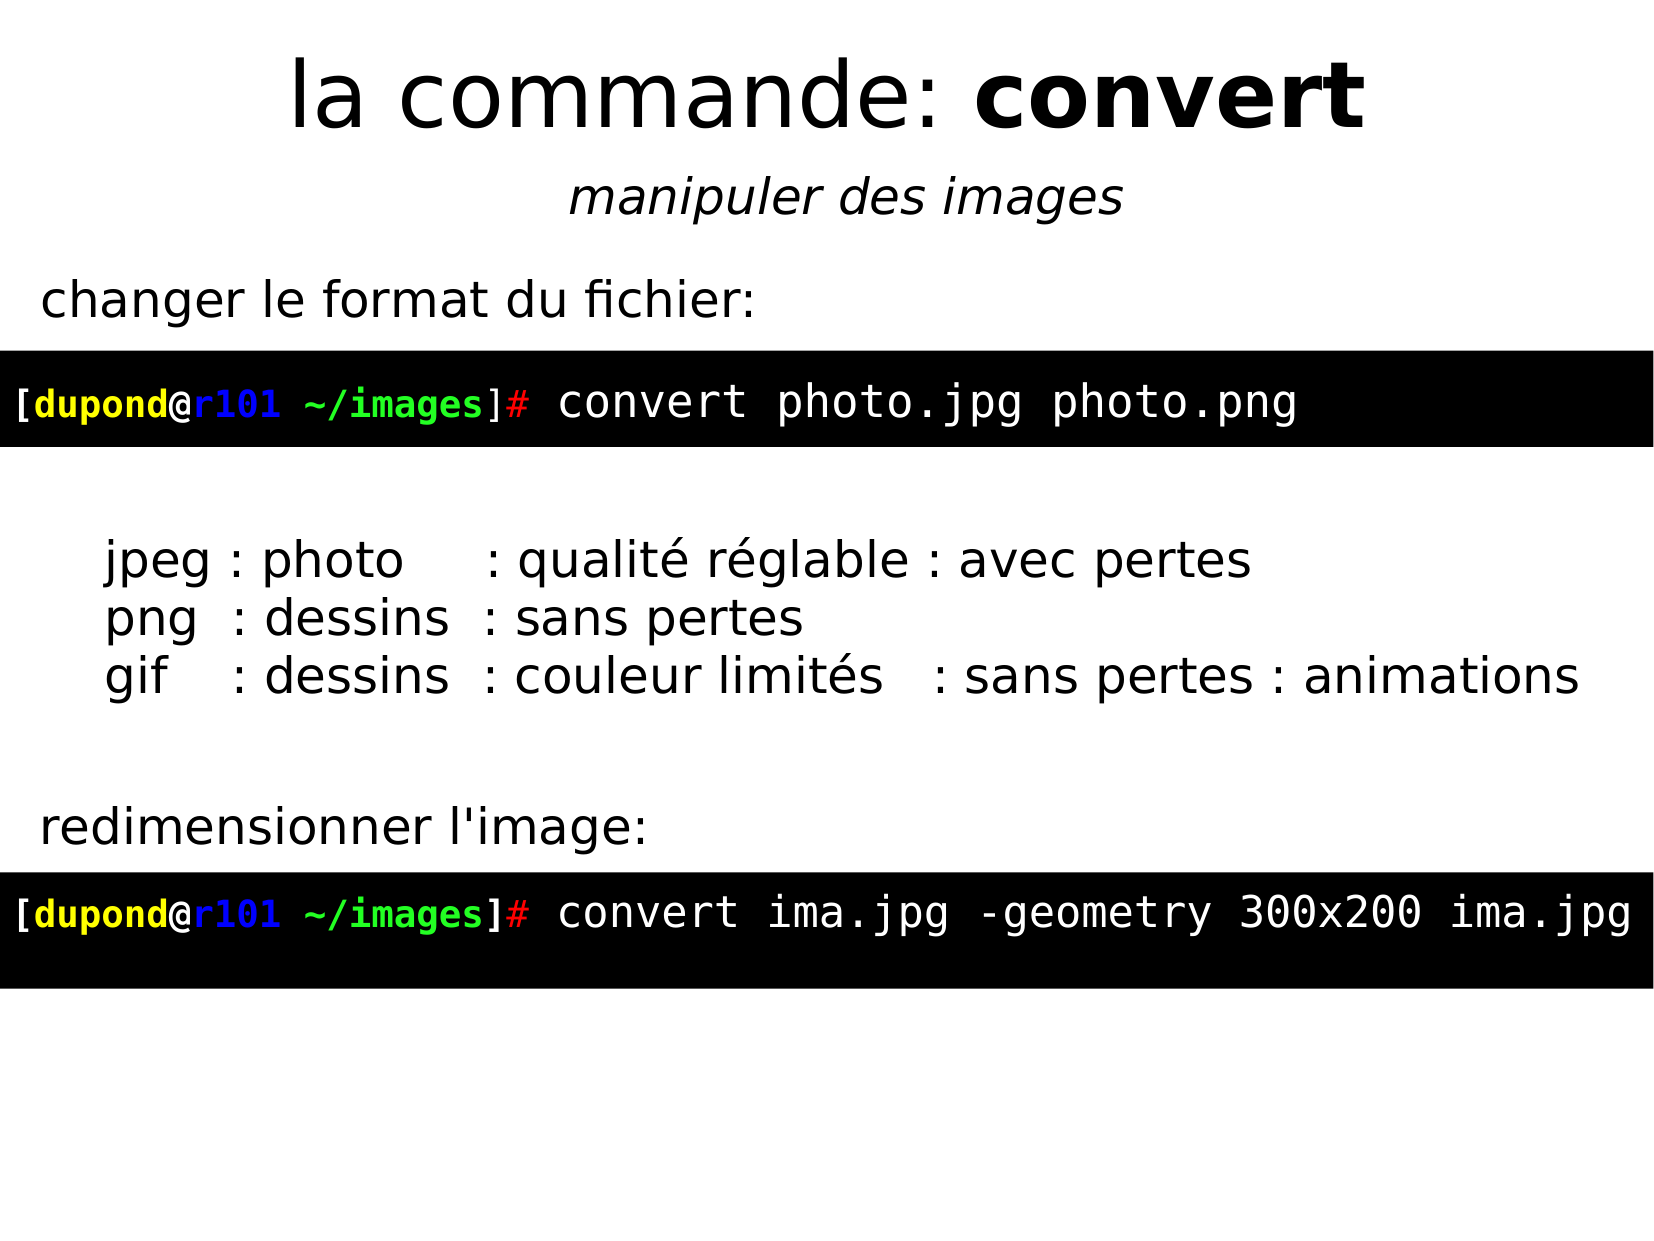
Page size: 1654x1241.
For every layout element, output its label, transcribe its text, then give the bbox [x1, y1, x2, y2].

text_box manipuler des images [568, 168, 1126, 227]
text_box jpeg : photo : qualité réglable : avec pertes png : dessins : sans pertes gif : dessins : couleur limités : sans pertes : animations [104, 531, 1583, 706]
text_box [dupond@r101 ~/images]# convert ima.jpg -geometry 300x200 ima.jpg [0, 872, 1654, 989]
title la commande: convert [136, 34, 1518, 158]
text_box changer le format du fichier: [40, 270, 759, 330]
text_box redimensionner l'image: [39, 798, 650, 857]
text_box [dupond@r101 ~/images]# convert photo.jpg photo.png [0, 350, 1654, 447]
